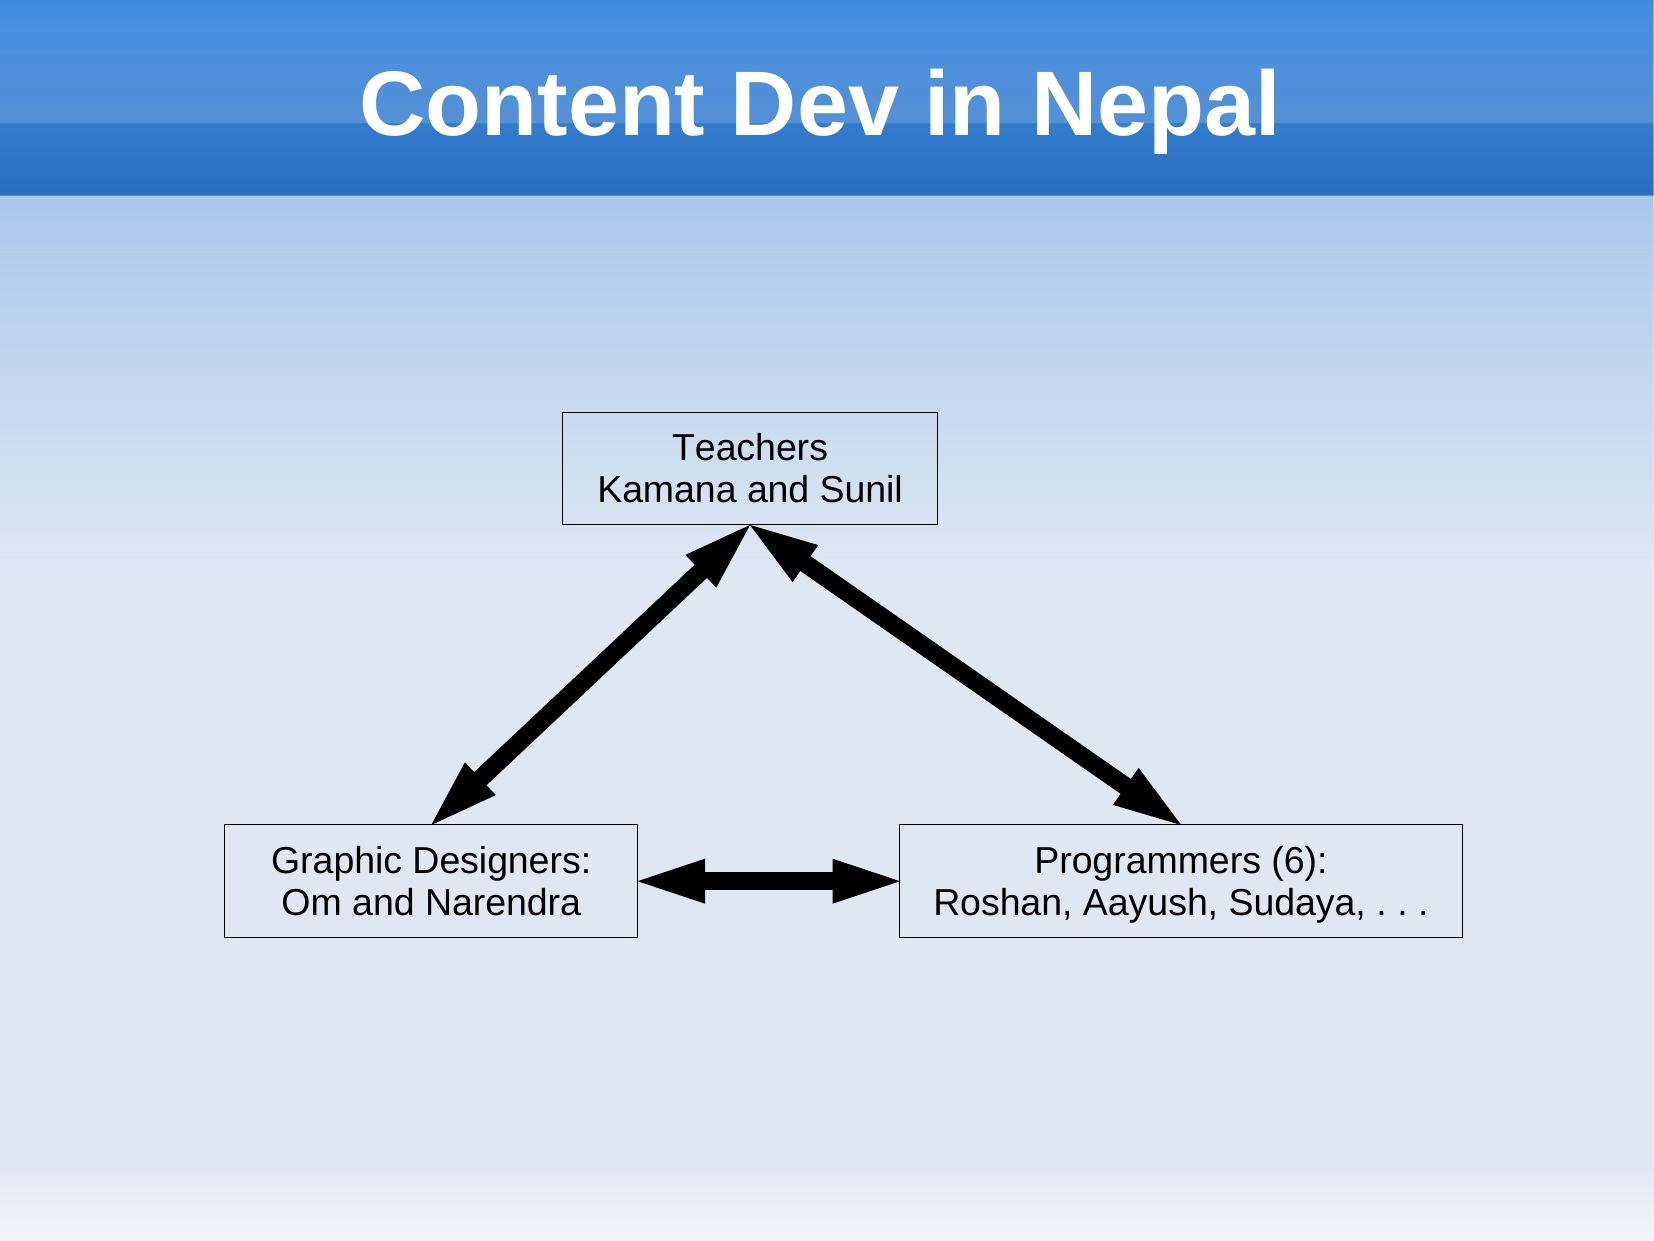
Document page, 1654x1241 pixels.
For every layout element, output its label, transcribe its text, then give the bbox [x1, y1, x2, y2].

text_box Teachers Kamana and Sunil [562, 412, 938, 525]
title Content Dev in Nepal [76, 7, 1565, 200]
picture [0, 0, 1654, 1241]
text_box Programmers (6): Roshan, Aayush, Sudaya, . . . [899, 824, 1463, 938]
text_box Graphic Designers: Om and Narendra [224, 824, 638, 938]
